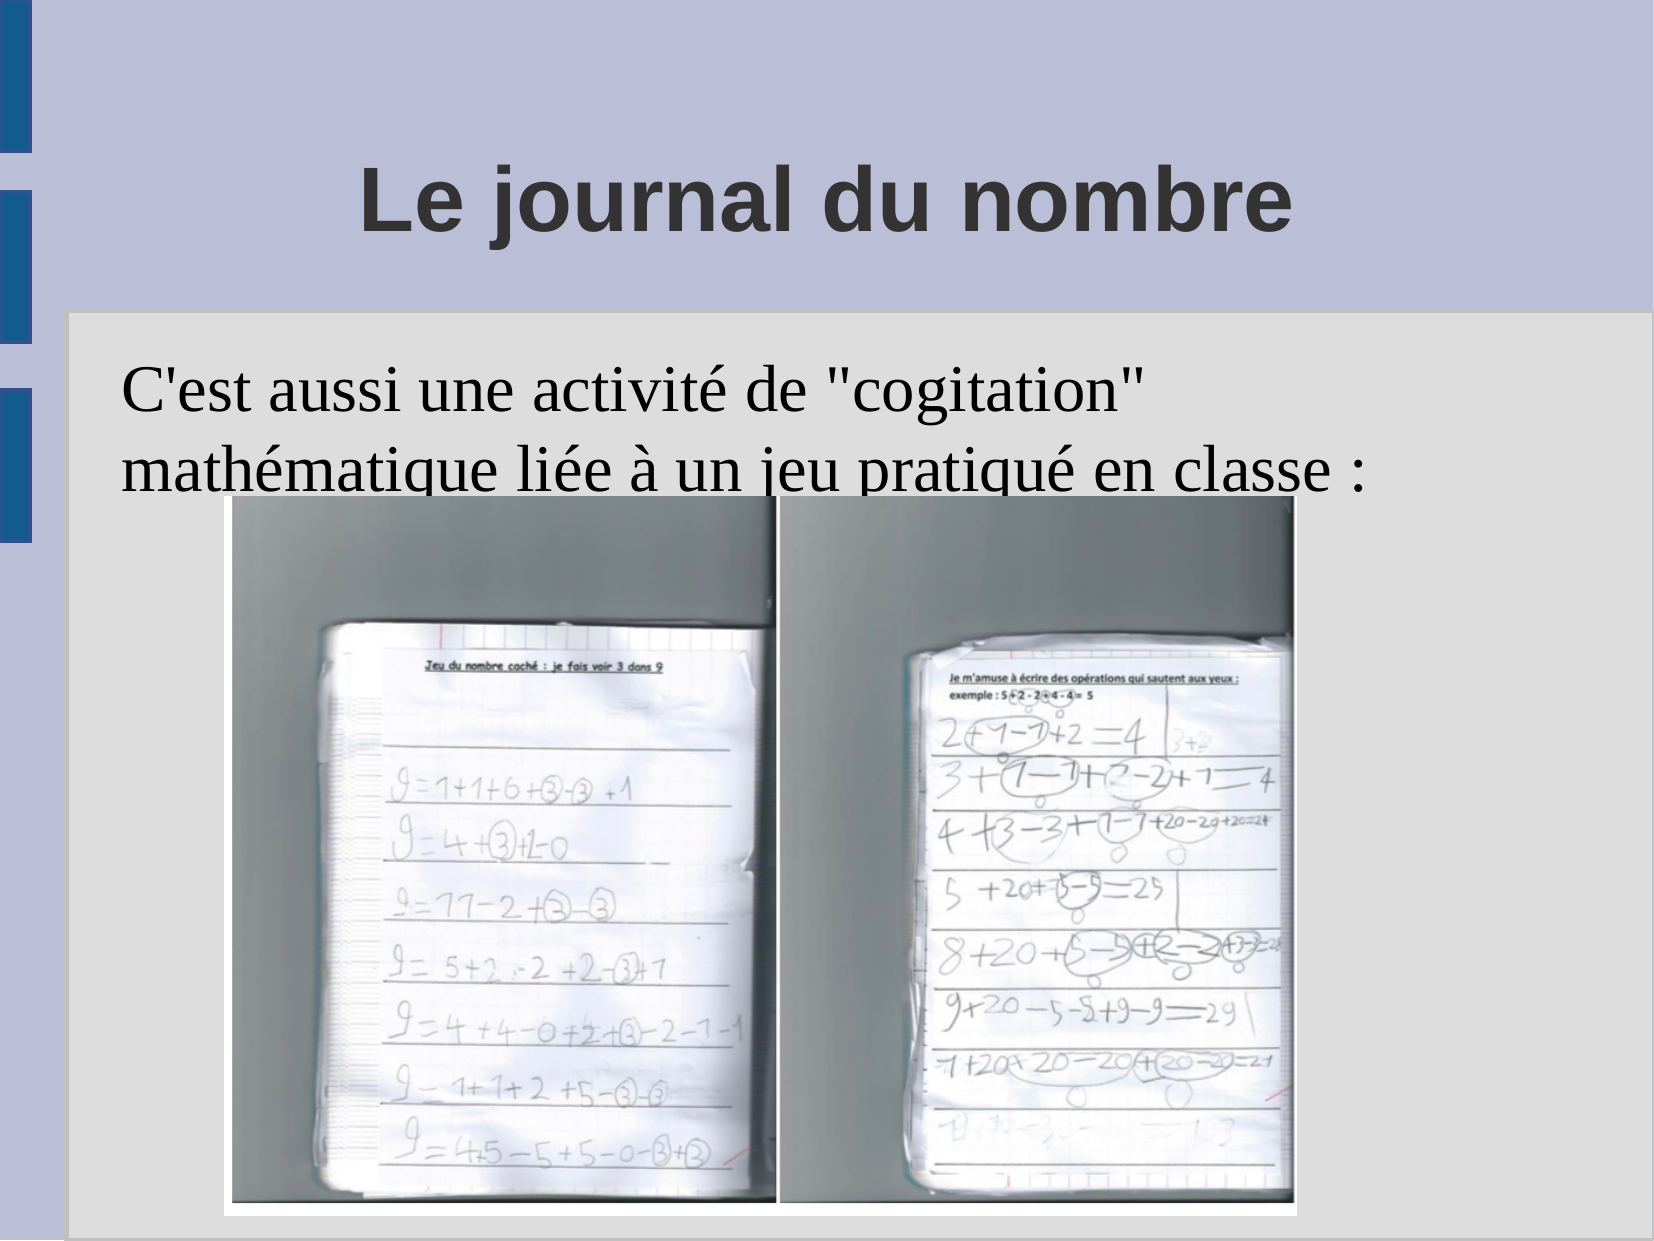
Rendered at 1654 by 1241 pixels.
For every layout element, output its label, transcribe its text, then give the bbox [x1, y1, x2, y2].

list C'est aussi une activité de "cogitation" mathématique liée à un jeu pratiqué en classe : [121, 344, 1534, 1127]
picture [224, 496, 1297, 1216]
title Le journal du nombre [121, 91, 1534, 299]
